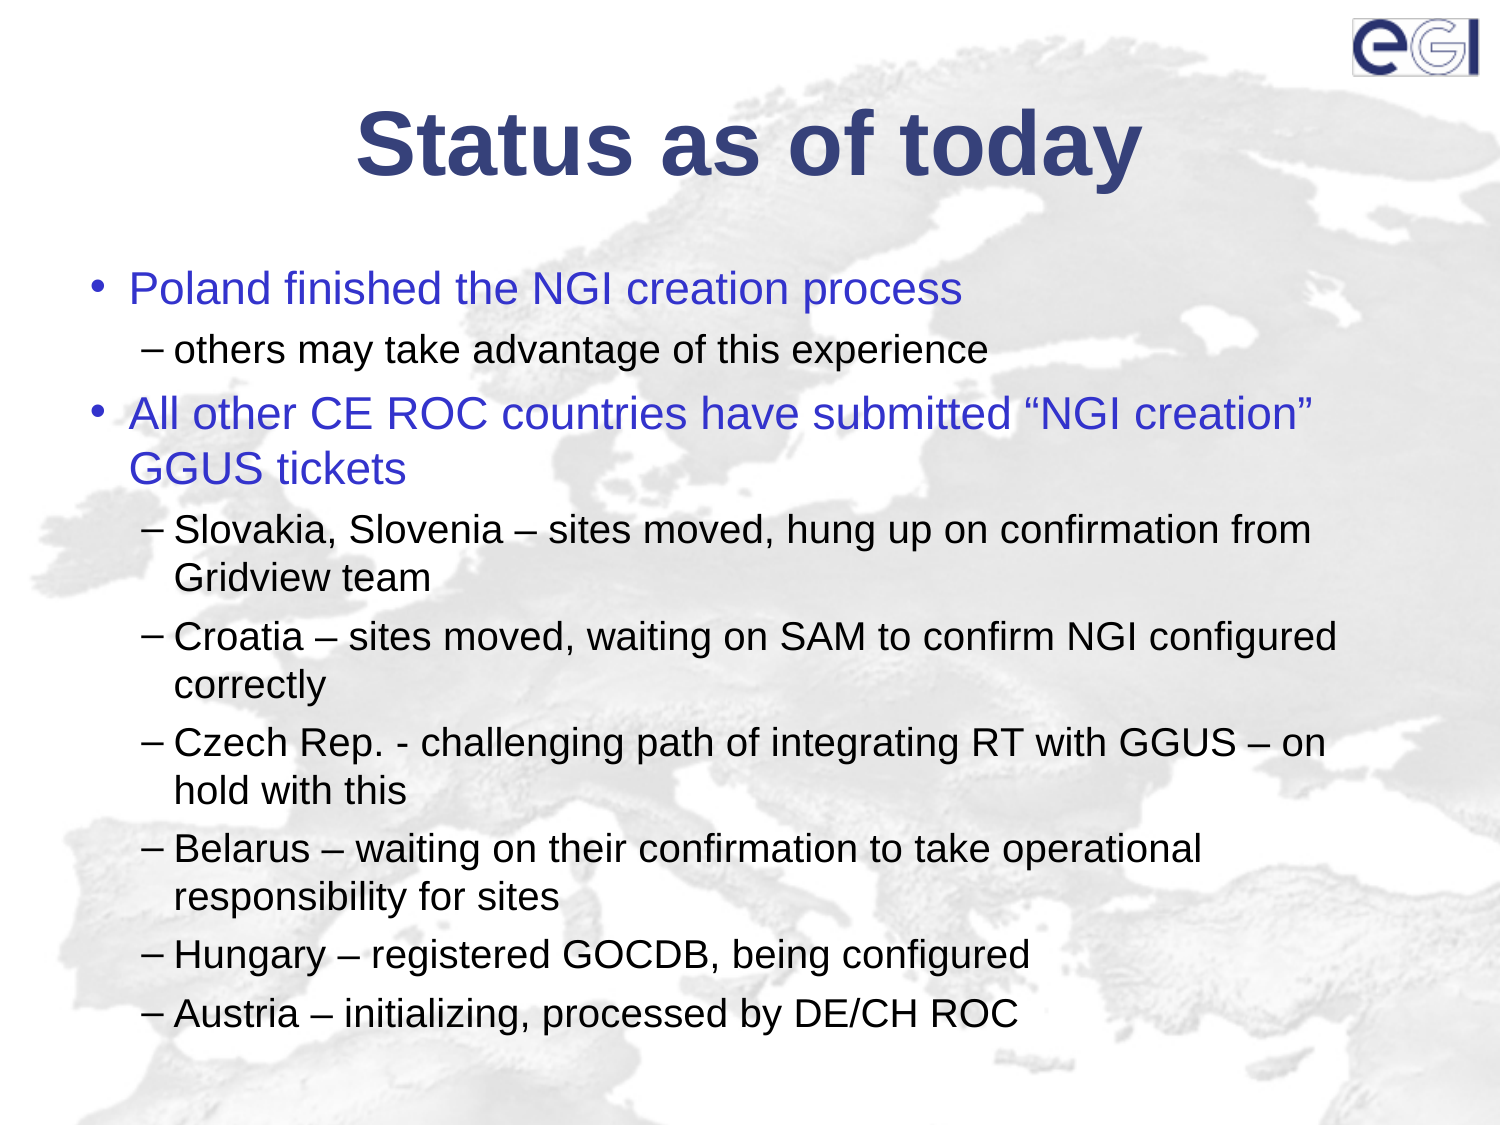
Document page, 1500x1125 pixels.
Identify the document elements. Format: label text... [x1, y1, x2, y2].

picture [0, 0, 1500, 1125]
title Status as of today [75, 20, 1426, 250]
list Poland finished the NGI creation process others may take advantage of this experience All other CE ROC countries have submitted “NGI creation” GGUS tickets Slovakia, Slovenia – sites moved, hung up on confirmation from Gridview team Croatia – sites moved, waiting on SAM to confirm NGI configured correctly Czech Rep. - challenging path of integrating RT with GGUS – on hold with this Belarus – waiting on their confirmation to take operational responsibility for sites Hungary – registered GOCDB, being configured Austria – initializing, processed by DE/CH ROC [75, 250, 1426, 1052]
